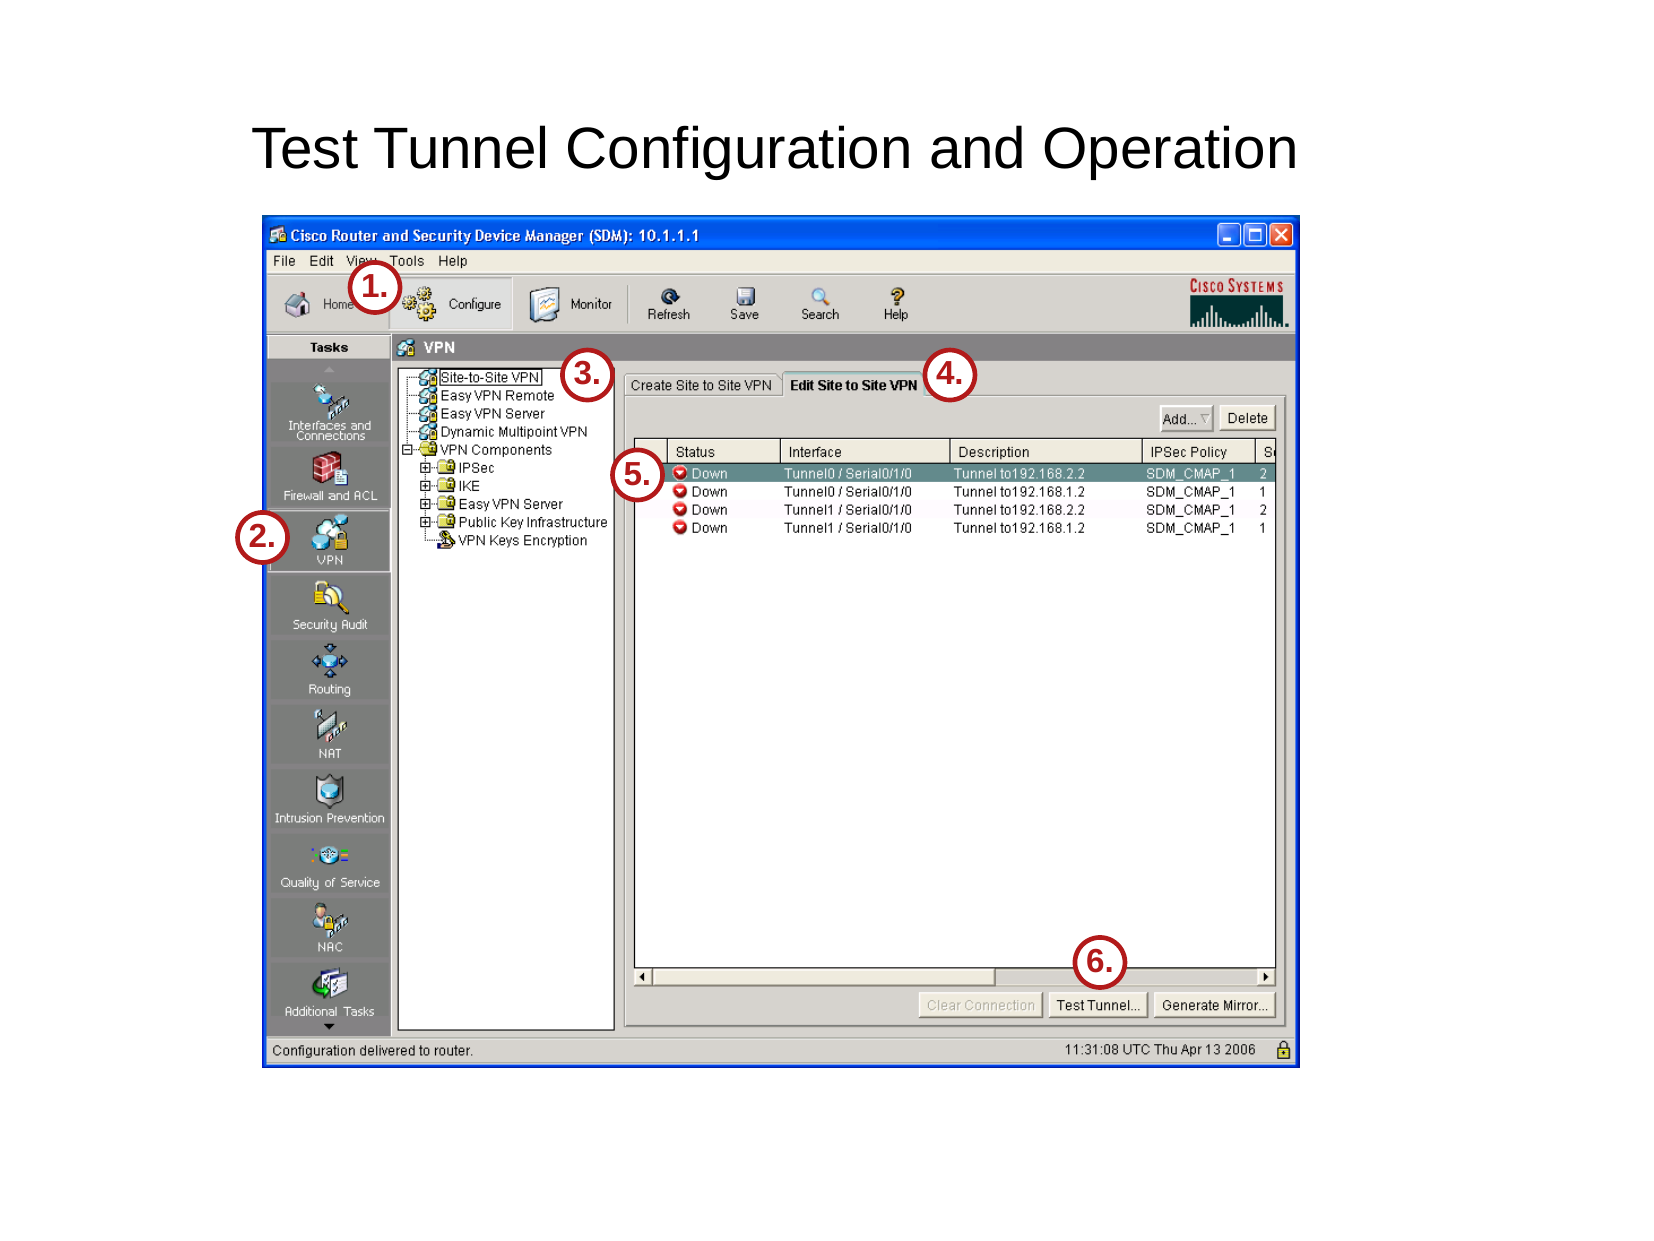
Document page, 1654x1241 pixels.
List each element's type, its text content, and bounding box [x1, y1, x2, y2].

title Test Tunnel Configuration and Operation [107, 49, 1444, 188]
text_box 5. [612, 449, 663, 501]
picture [262, 215, 1300, 1068]
text_box 1. [350, 262, 401, 313]
text_box 6. [1074, 937, 1126, 988]
text_box 4. [924, 350, 976, 401]
text_box 2. [237, 512, 288, 563]
text_box 3. [562, 350, 613, 401]
